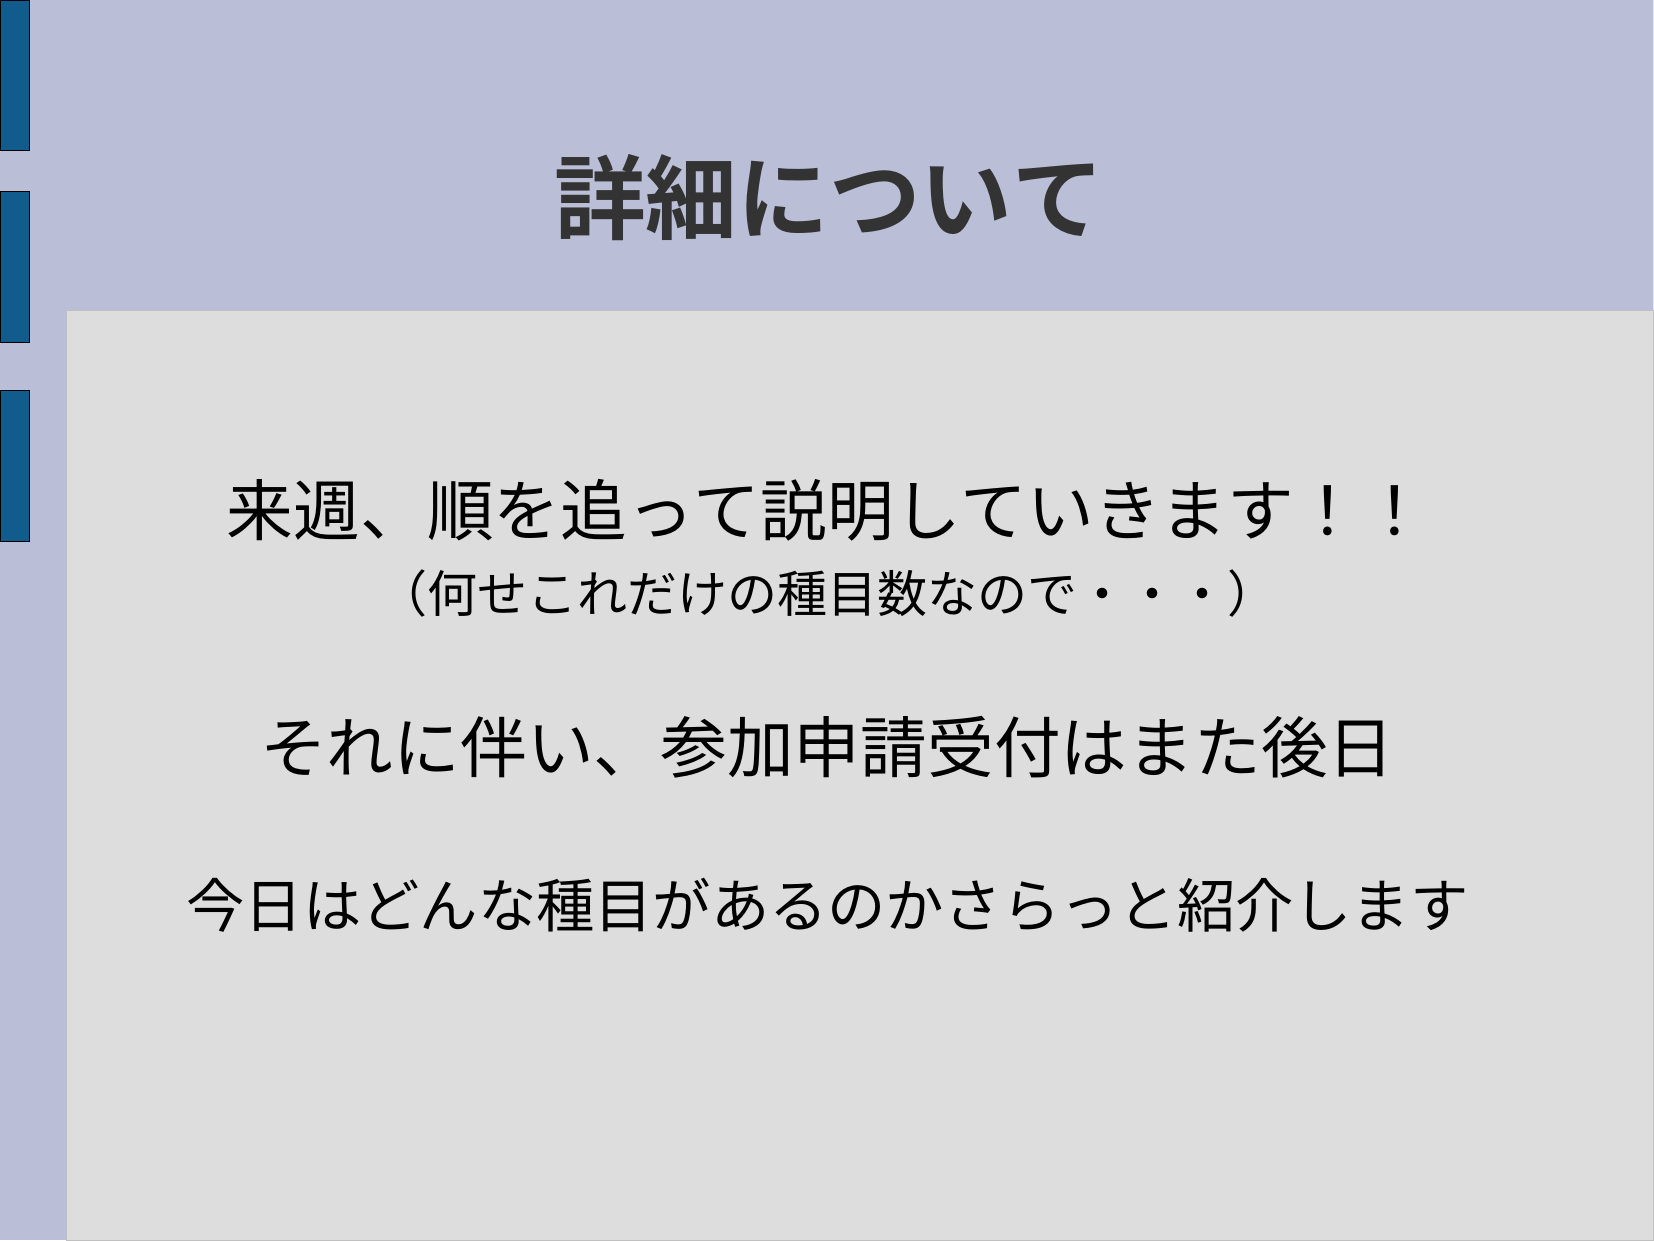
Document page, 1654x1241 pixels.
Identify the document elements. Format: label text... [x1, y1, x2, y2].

title 詳細について [123, 88, 1536, 296]
subtitle 来週、順を追って説明していきます！！ （何せこれだけの種目数なので・・・） それに伴い、参加申請受付はまた後日 今日はどんな種目があるのかさらっと紹介します [121, 344, 1534, 1127]
